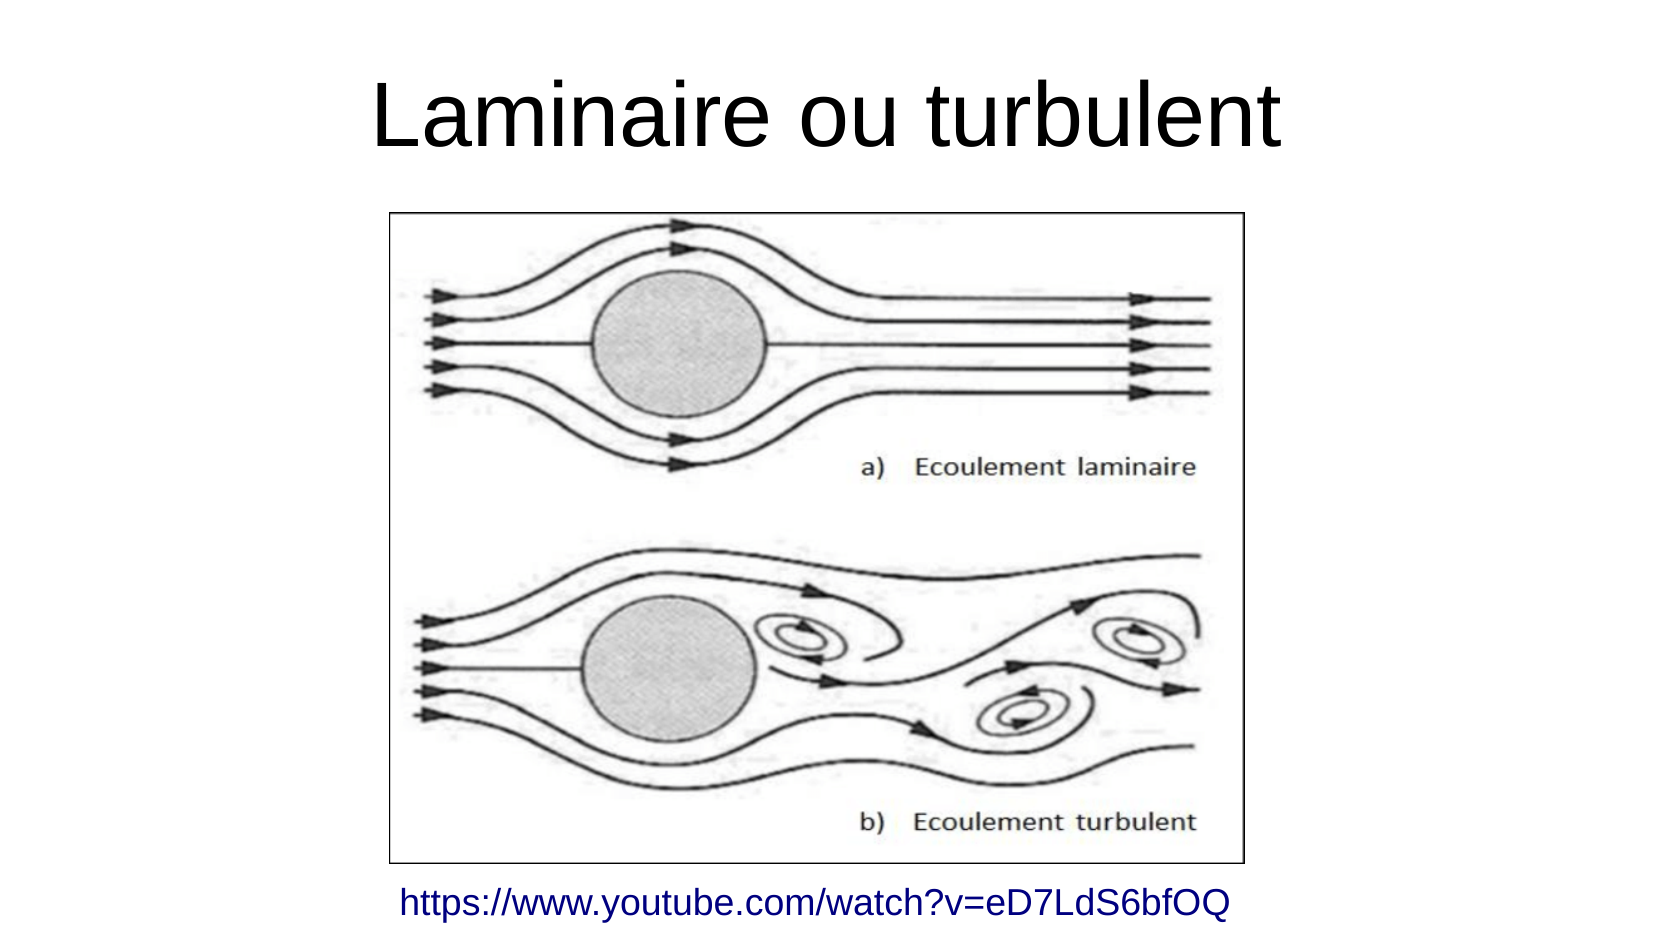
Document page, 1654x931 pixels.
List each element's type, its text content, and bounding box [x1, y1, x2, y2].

text_box https://www.youtube.com/watch?v=eD7LdS6bfOQ [384, 874, 1247, 931]
picture [389, 212, 1245, 864]
title Laminaire ou turbulent [82, 37, 1571, 193]
